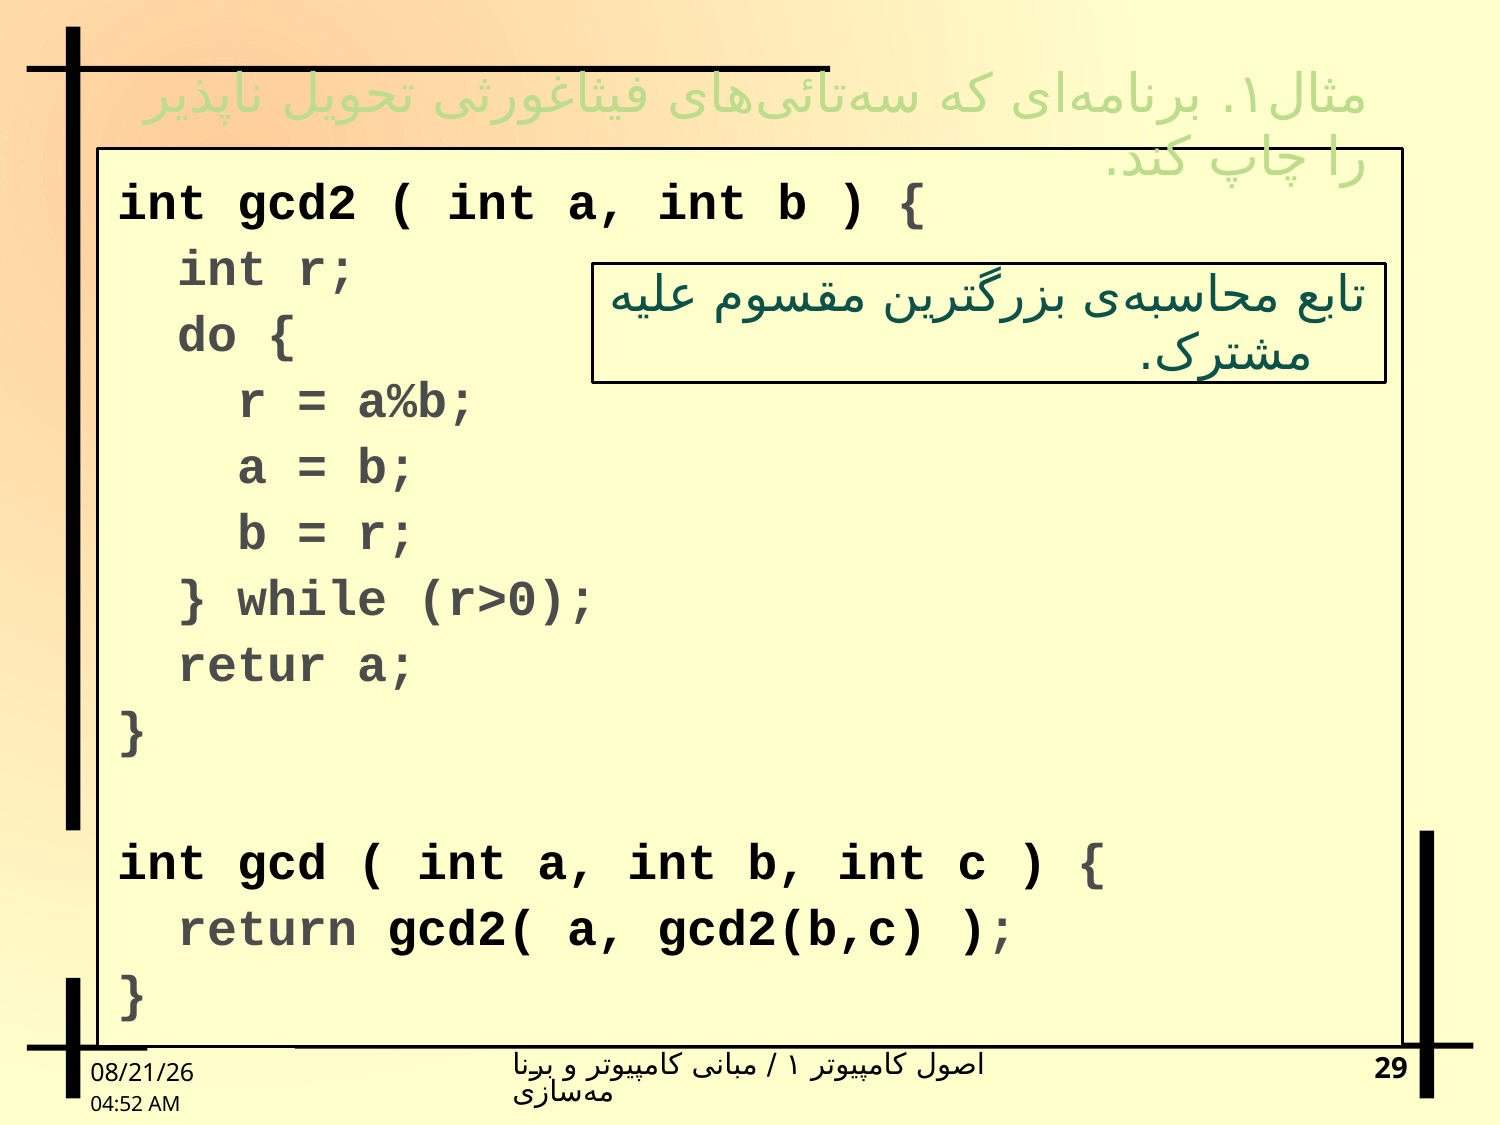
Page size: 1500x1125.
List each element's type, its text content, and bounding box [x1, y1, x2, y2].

list int gcd2 ( int a, int b ) { int r; do { r = a%b; a = b; b = r; } while (r>0); retur a; } int gcd ( int a, int b, int c ) { return gcd2( a, gcd2(b,c) ); } [97, 148, 1403, 1047]
list مثال۱. برنامه‌ای که سه‌تائی‌های فیثاغورثی تحویل ناپذیر را چاپ کند. [100, 62, 1421, 161]
list تابع محاسبه‌ی بزرگترین مقسوم علیه مشترک. [592, 263, 1386, 345]
